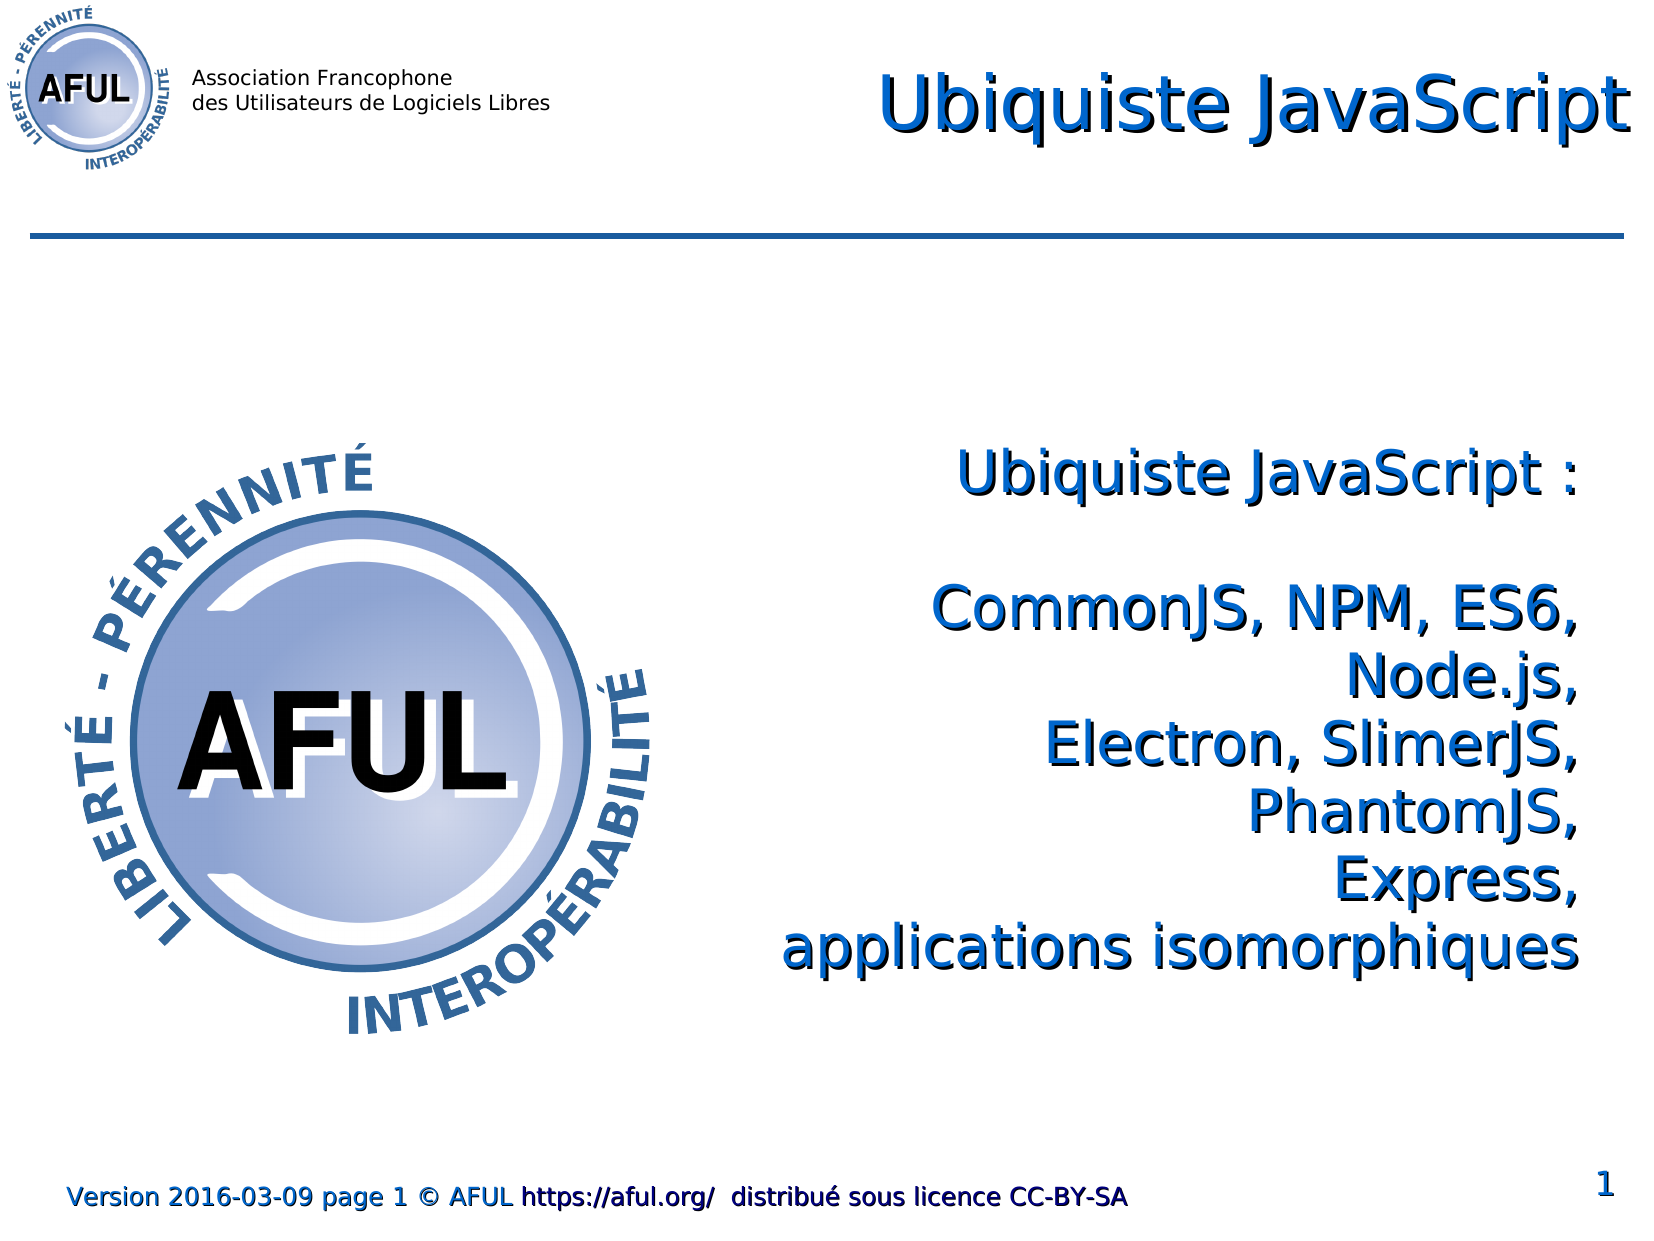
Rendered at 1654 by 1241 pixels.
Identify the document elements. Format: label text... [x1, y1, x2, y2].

title Ubiquiste JavaScript [507, 0, 1630, 207]
picture [59, 442, 650, 1034]
picture [0, 0, 178, 178]
text_box Ubiquiste JavaScript : CommonJS, NPM, ES6, Node.js, Electron, SlimerJS, PhantomJS, Express, applications isomorphiques [708, 431, 1595, 988]
